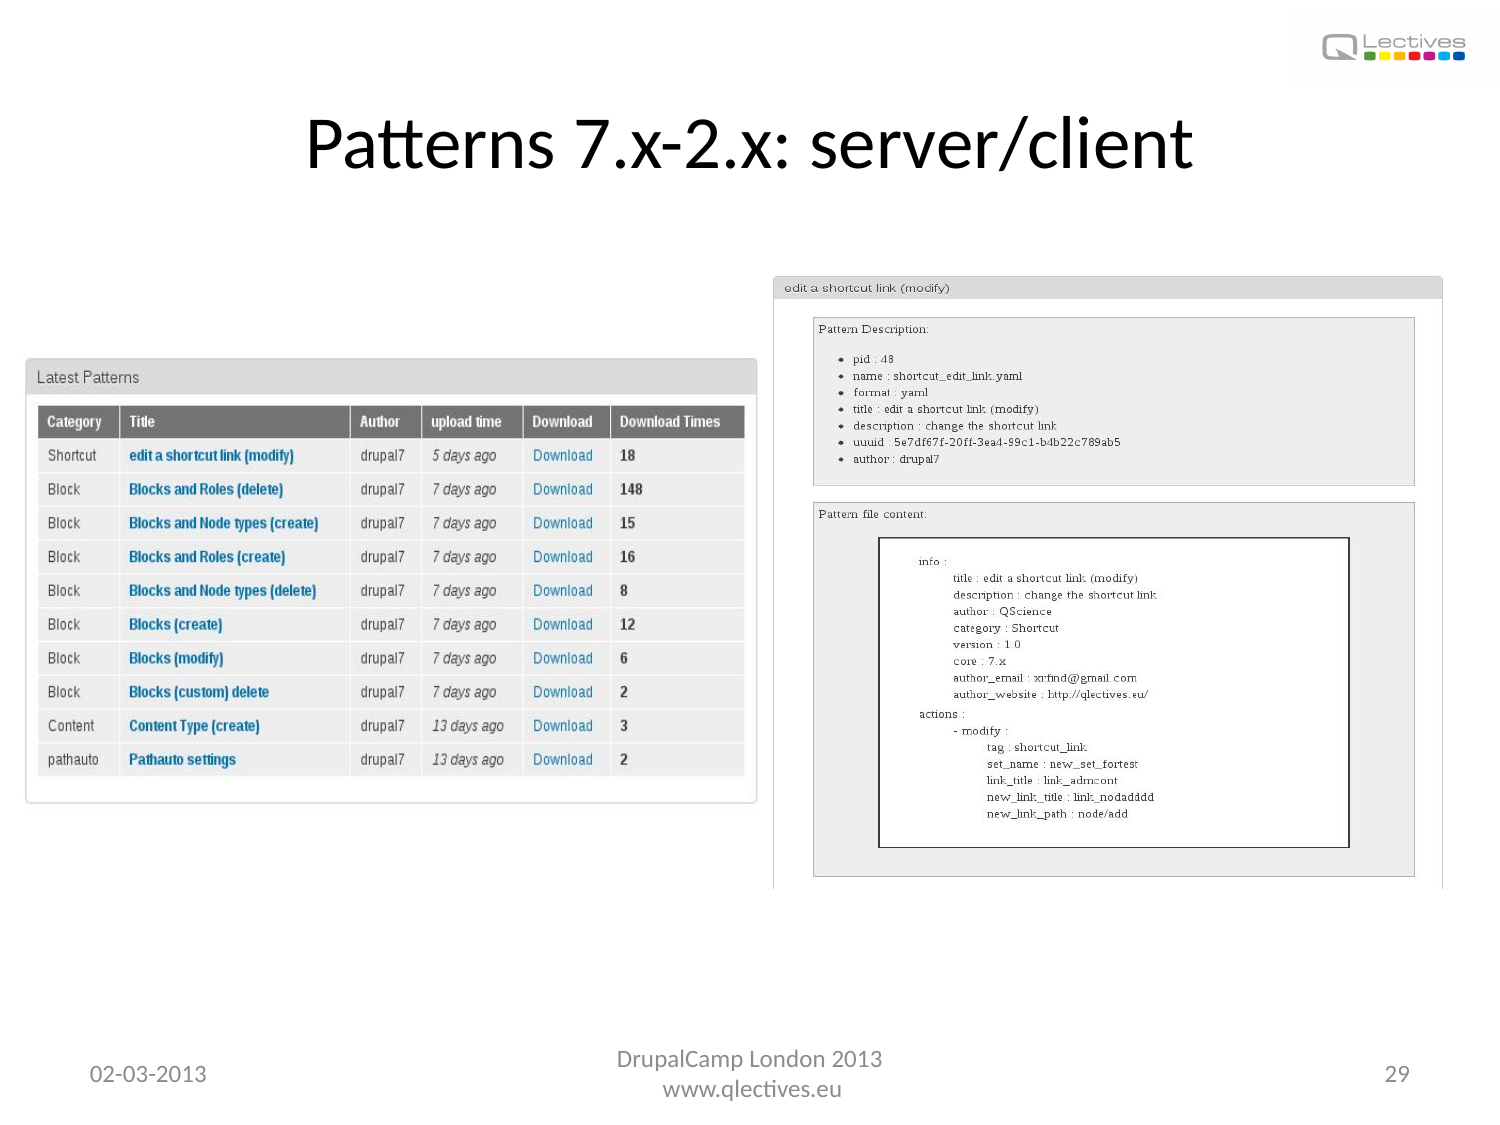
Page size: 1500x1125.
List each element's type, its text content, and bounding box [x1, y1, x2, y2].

picture [19, 271, 1464, 890]
text_box Patterns 7.x-2.x: server/client [75, 45, 1425, 233]
text_box 02-03-2013 [74, 1042, 425, 1103]
text_box DrupalCamp London 2013 www.qlectives.eu [512, 1042, 988, 1103]
picture [1288, 9, 1500, 90]
text_box <number> [1074, 1042, 1425, 1103]
